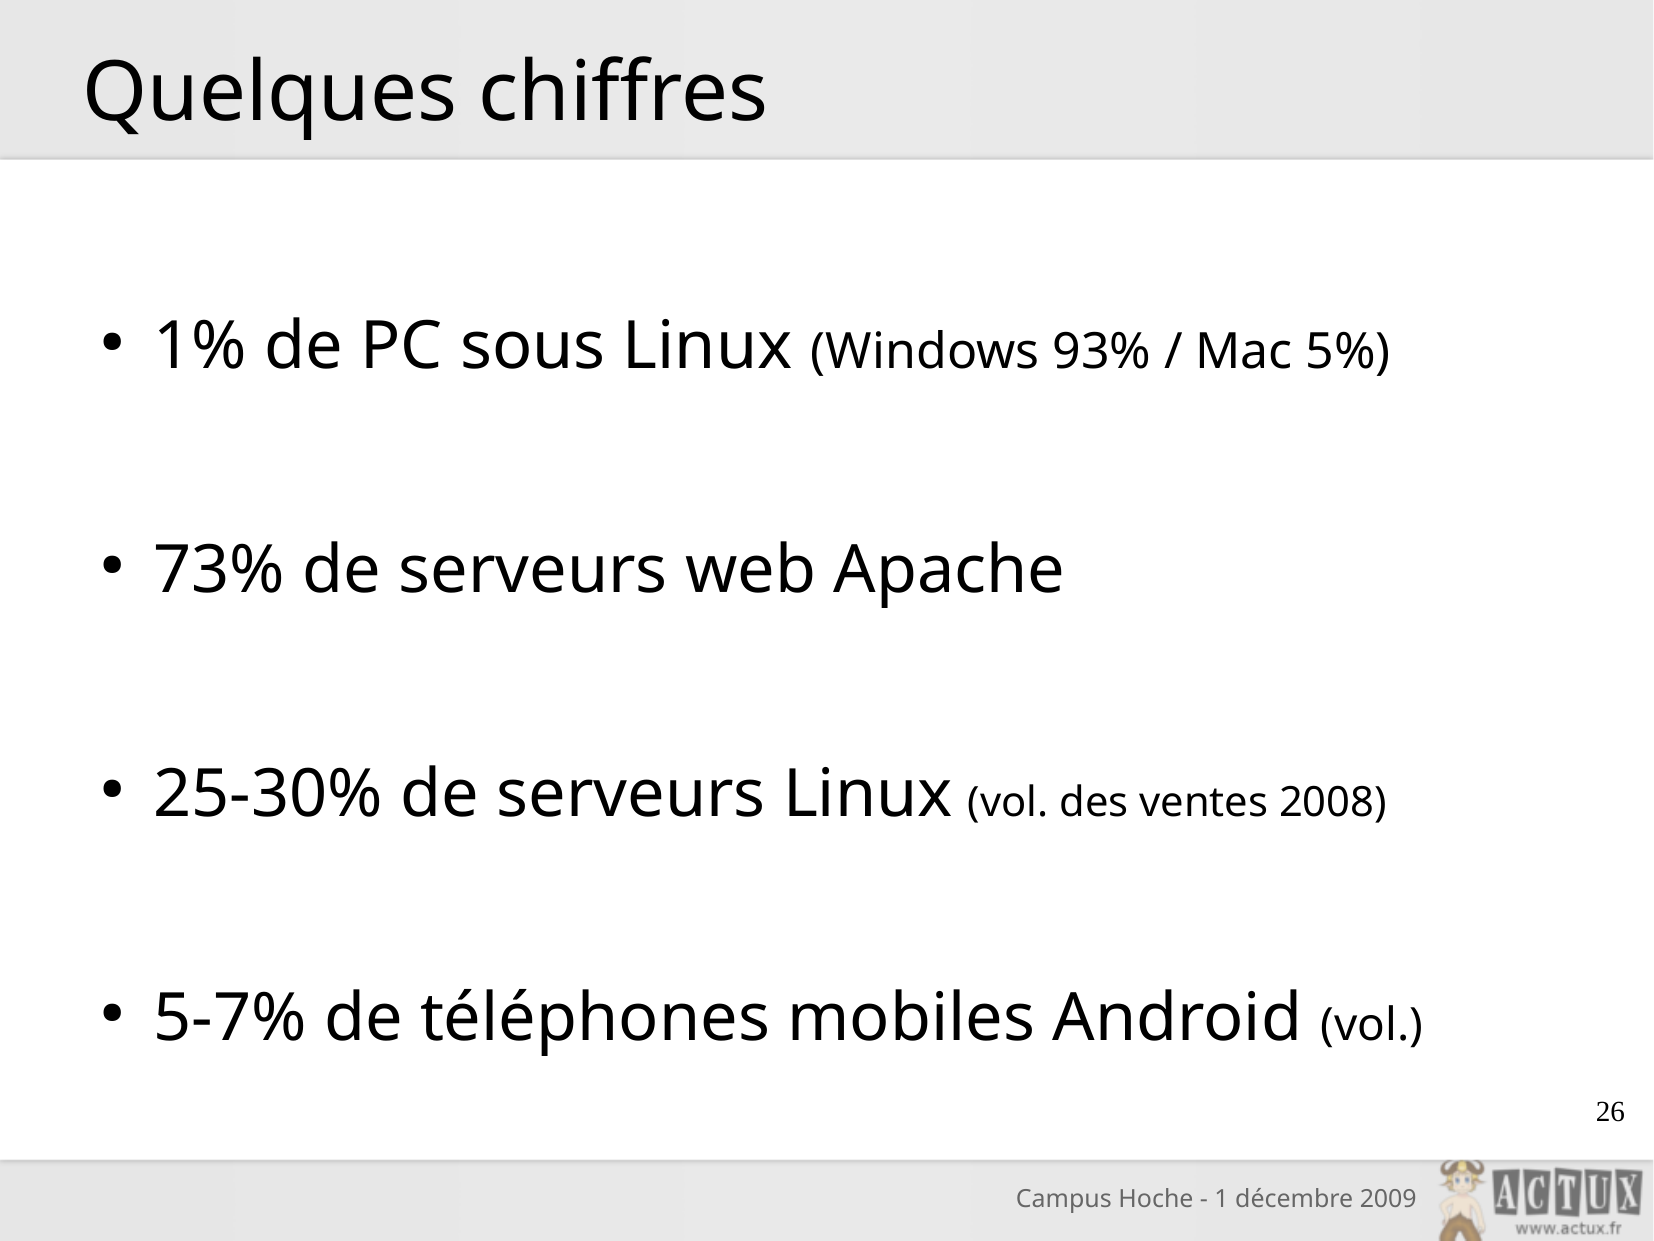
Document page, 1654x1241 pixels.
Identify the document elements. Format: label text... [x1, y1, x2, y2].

list 1% de PC sous Linux (Windows 93% / Mac 5%) 73% de serveurs web Apache 25-30% de serveurs Linux (vol. des ventes 2008) 5-7% de téléphones mobiles Android (vol.) [82, 177, 1571, 1109]
title Quelques chiffres [82, 29, 1571, 148]
picture [0, 0, 1654, 1241]
